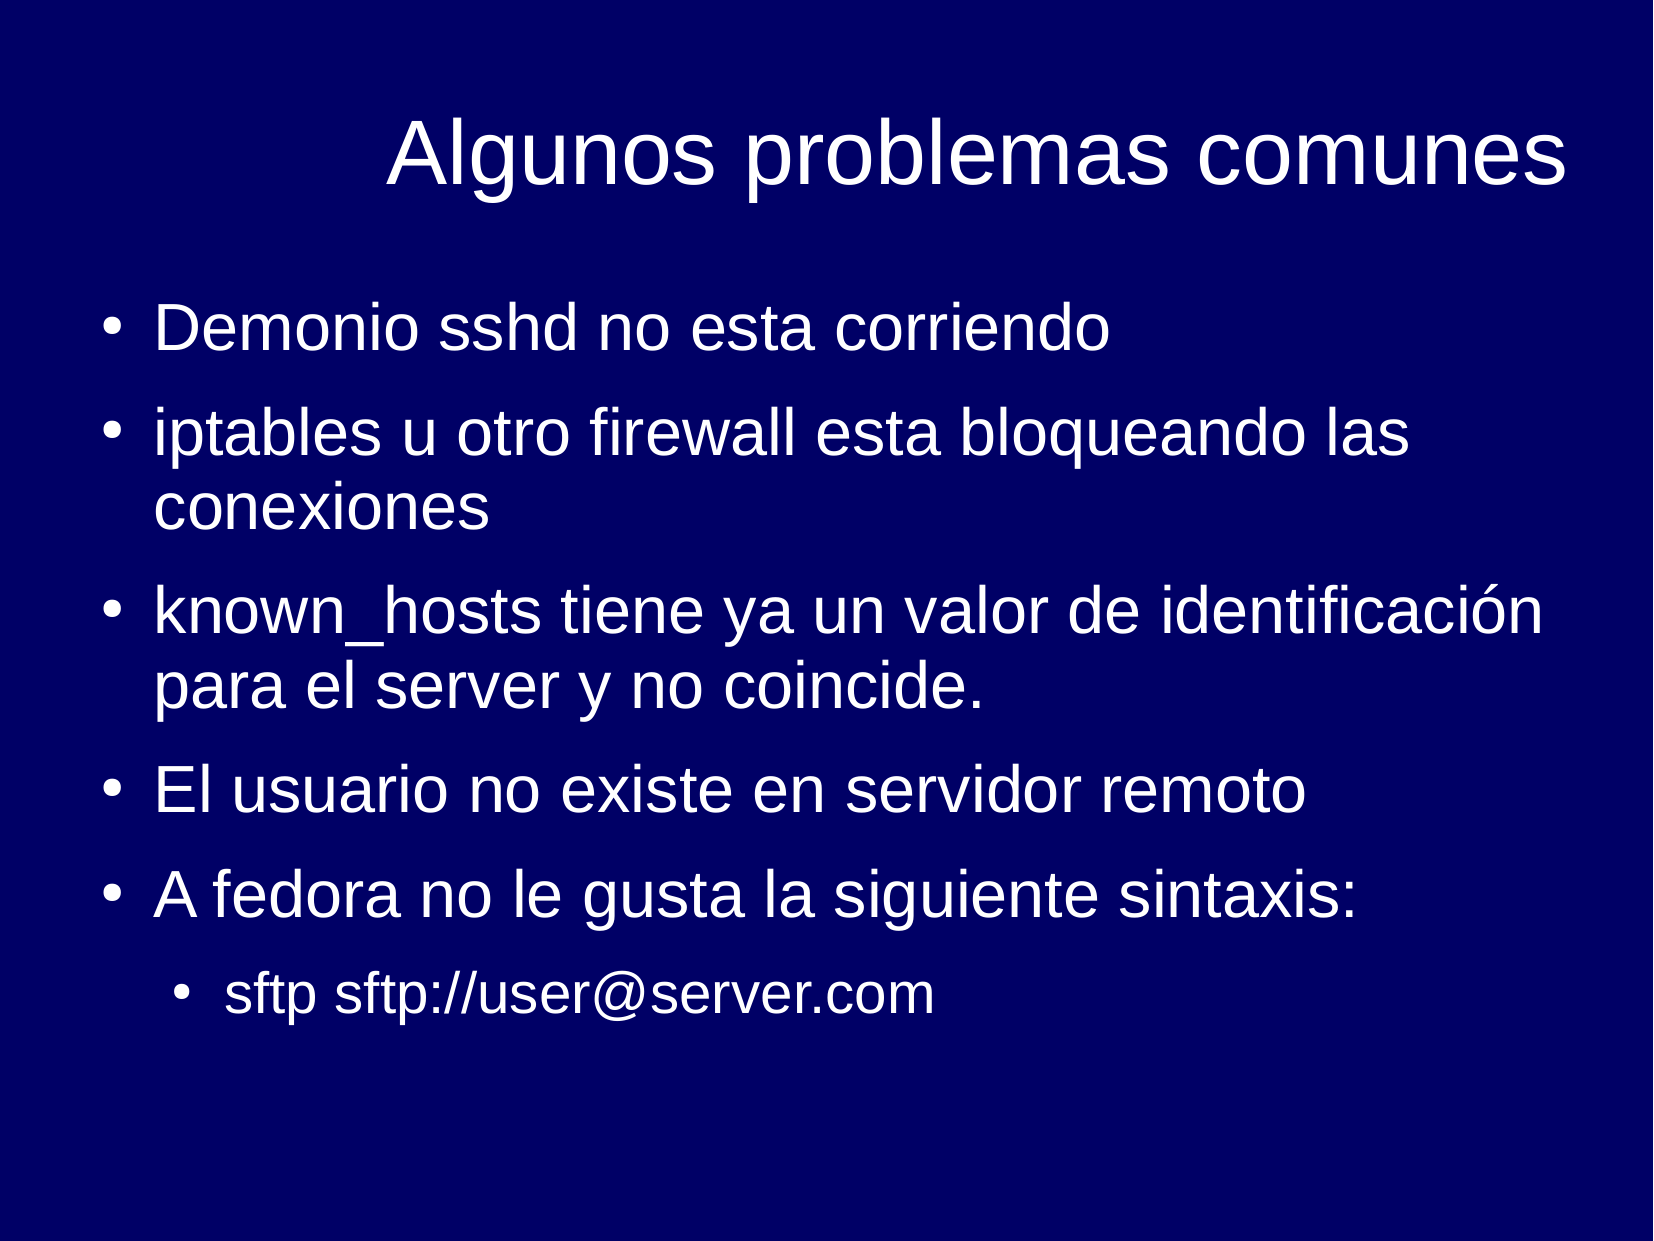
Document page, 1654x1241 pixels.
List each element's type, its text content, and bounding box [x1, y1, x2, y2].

title Algunos problemas comunes [82, 49, 1571, 257]
list Demonio sshd no esta corriendo iptables u otro firewall esta bloqueando las conexiones known_hosts tiene ya un valor de identificación para el server y no coincide. El usuario no existe en servidor remoto A fedora no le gusta la siguiente sintaxis: sftp sftp://user@server.com [82, 290, 1571, 1109]
